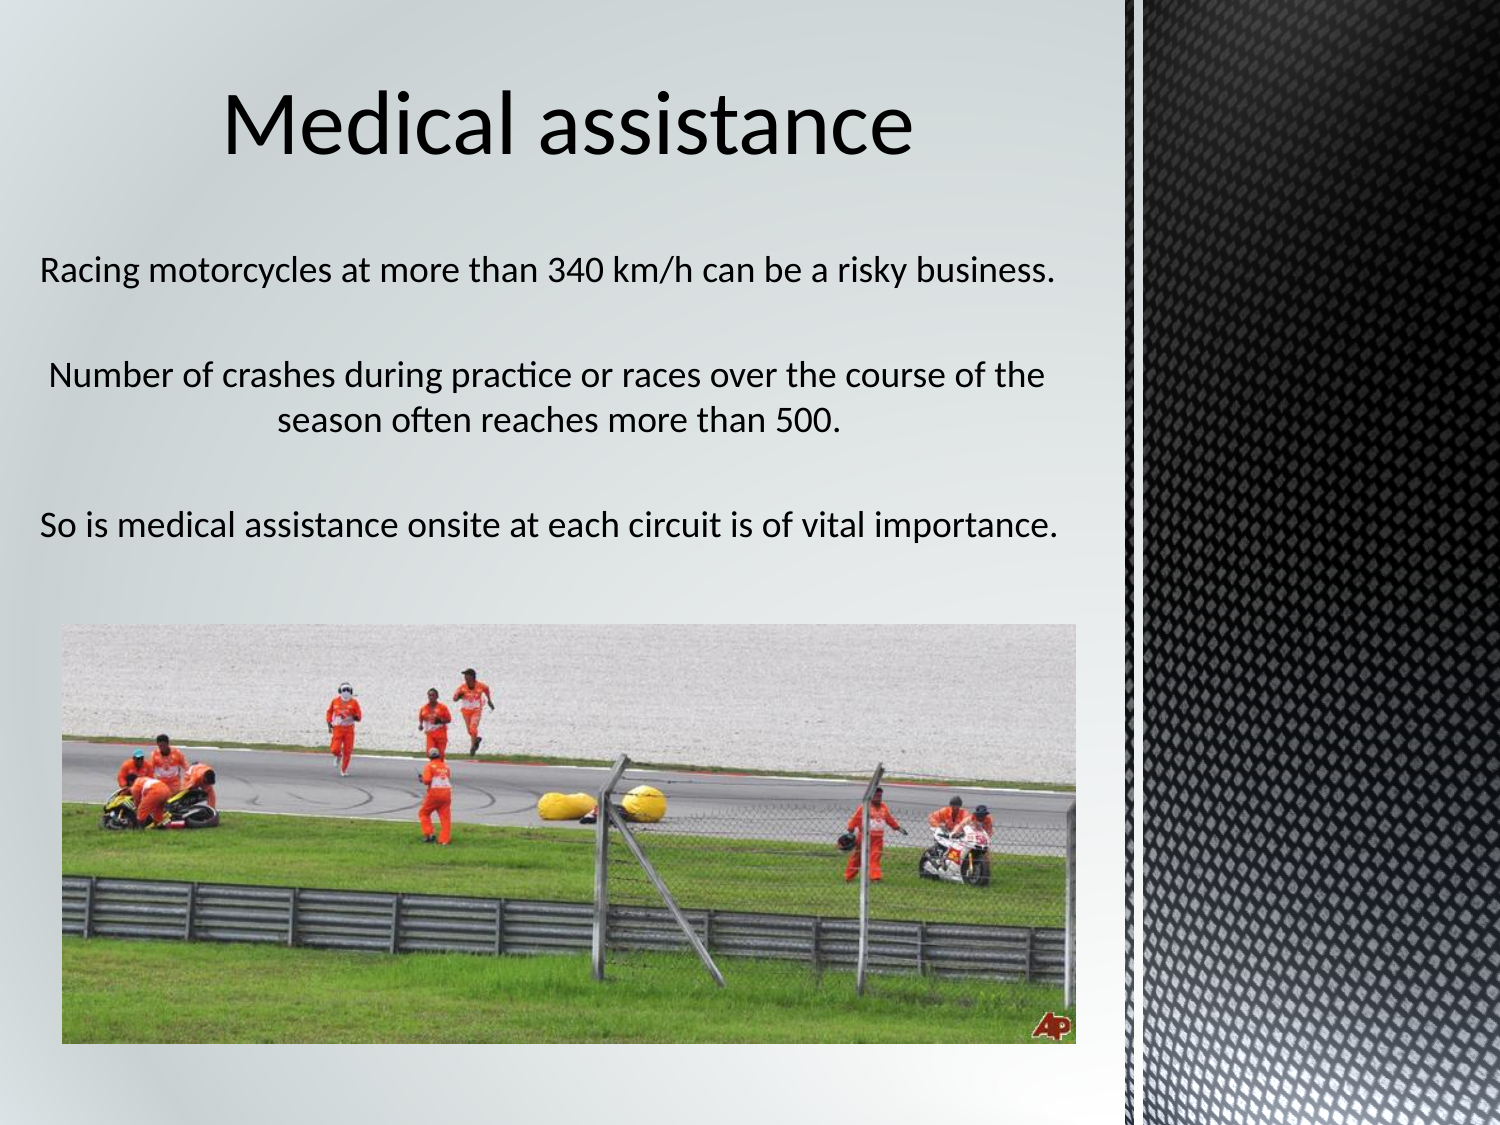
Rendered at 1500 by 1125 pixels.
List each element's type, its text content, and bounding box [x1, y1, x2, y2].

list Racing motorcycles at more than 340 km/h can be a risky business. Number of crashes during practice or races over the course of the season often reaches more than 500. So is medical assistance onsite at each circuit is of vital importance. [24, 237, 1088, 625]
picture [0, 0, 1500, 1125]
title Medical assistance [200, 0, 938, 237]
